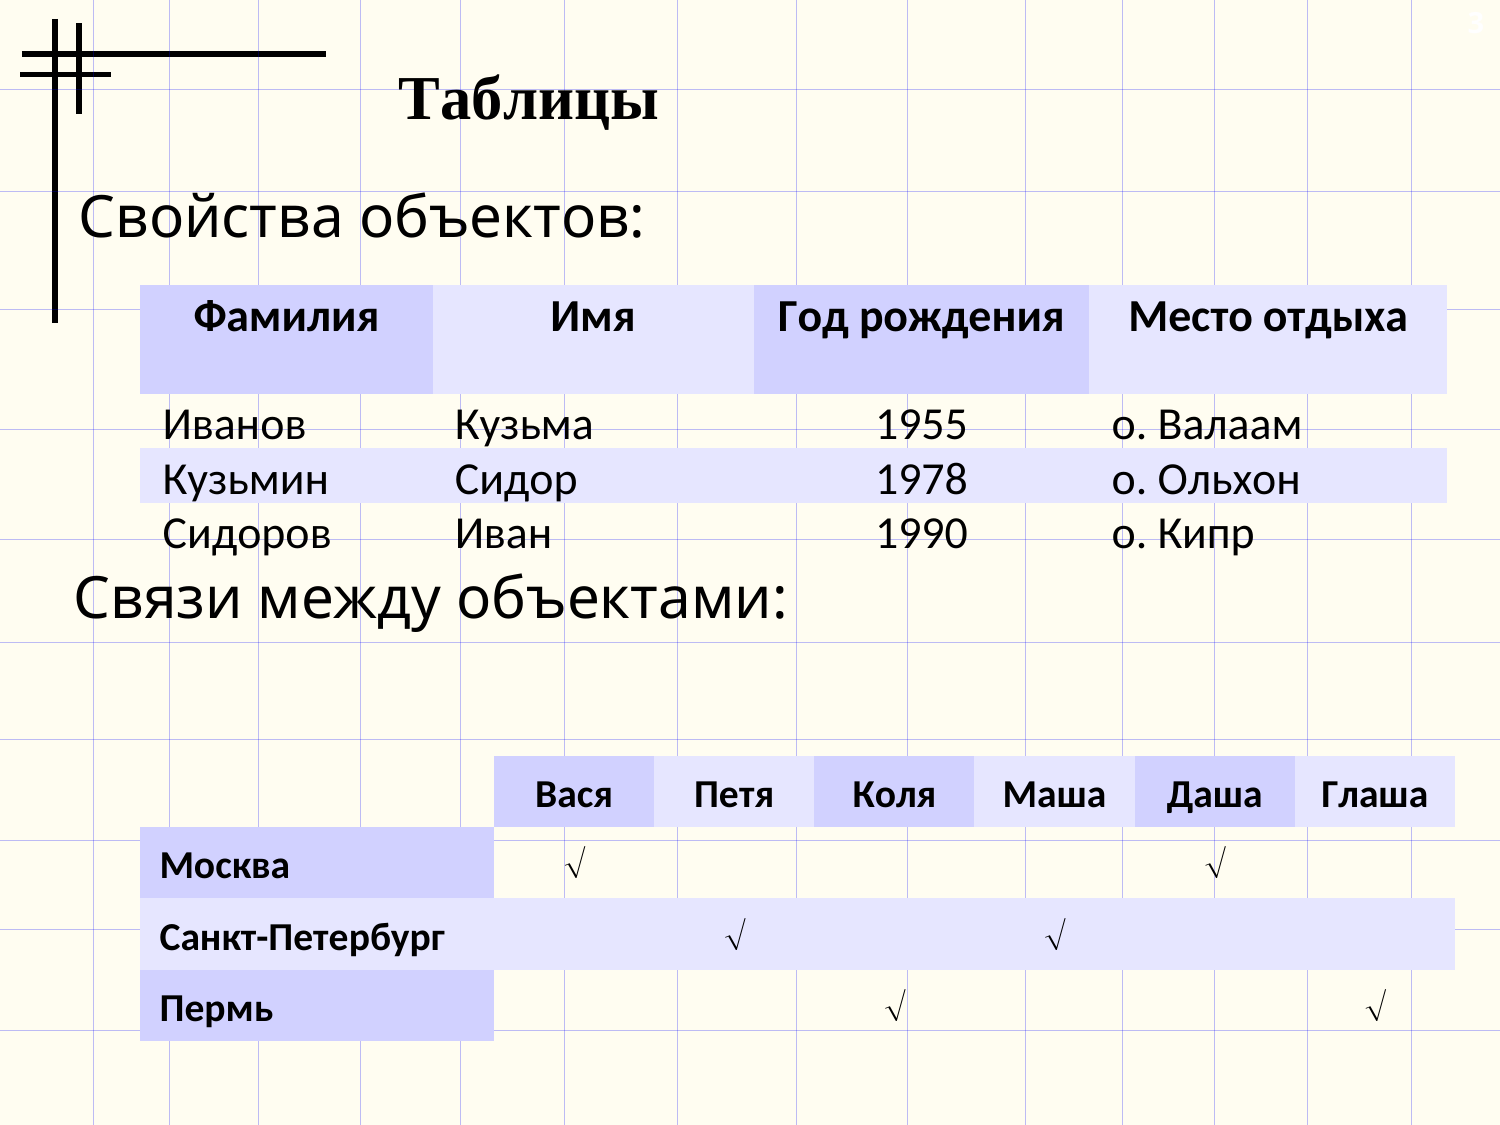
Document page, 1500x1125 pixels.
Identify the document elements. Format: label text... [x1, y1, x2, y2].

table_cell [814, 827, 974, 898]
table_cell [494, 970, 654, 1041]
table_cell о. Кипр [1089, 503, 1447, 557]
table_cell  [1295, 970, 1455, 1041]
table_cell [654, 970, 814, 1041]
table_cell Сидоров [219, 529, 228, 545]
table_cell Санкт-Петербург [140, 898, 494, 970]
table_cell  [814, 970, 974, 1041]
table_cell 1990 [754, 503, 1089, 557]
table_cell о. Валаам [1089, 394, 1447, 448]
table_cell Кузьма [433, 394, 754, 448]
text_box <номер> [1148, 0, 1499, 75]
table_cell 1955 [754, 394, 1089, 448]
table_header Петя [654, 756, 814, 827]
table_header Маша [974, 756, 1135, 827]
table_header Даша [1135, 756, 1295, 827]
table_cell 1978 [754, 448, 1089, 503]
table_header Коля [814, 756, 974, 827]
table_cell  [494, 827, 654, 898]
text_box Связи между объектами: [59, 552, 803, 638]
table_cell Пермь [140, 970, 494, 1041]
table_cell [974, 970, 1135, 1041]
table_cell [1295, 827, 1455, 898]
table_cell  [974, 898, 1135, 970]
table_header Год рождения [754, 285, 1089, 394]
table_cell Иванов [140, 394, 433, 448]
table_cell Иван [433, 503, 754, 552]
table_cell Сидоров [268, 529, 279, 545]
table_cell  [1135, 827, 1295, 898]
table_cell Москва [140, 827, 494, 898]
table_cell [814, 898, 974, 970]
table_cell [494, 898, 654, 970]
table_cell  [654, 898, 814, 970]
table_header Место отдыха [1089, 285, 1447, 394]
table_cell Кузьмин [140, 448, 433, 503]
table_cell [1135, 970, 1295, 1041]
table_cell [654, 827, 814, 898]
text_box Свойства объектов: [64, 171, 661, 258]
title Таблицы [354, 49, 1426, 127]
table_header Глаша [1295, 756, 1455, 827]
table_header Вася [494, 756, 654, 827]
table_cell [1135, 898, 1295, 970]
table_cell Сидоров [140, 503, 433, 552]
table_cell о. Ольхон [1089, 448, 1447, 503]
table_cell [974, 827, 1135, 898]
table_header Имя [433, 285, 754, 394]
table_header Фамилия [140, 285, 433, 394]
table_cell Сидор [433, 448, 754, 503]
table_cell [1295, 898, 1455, 970]
table_header [140, 756, 494, 827]
